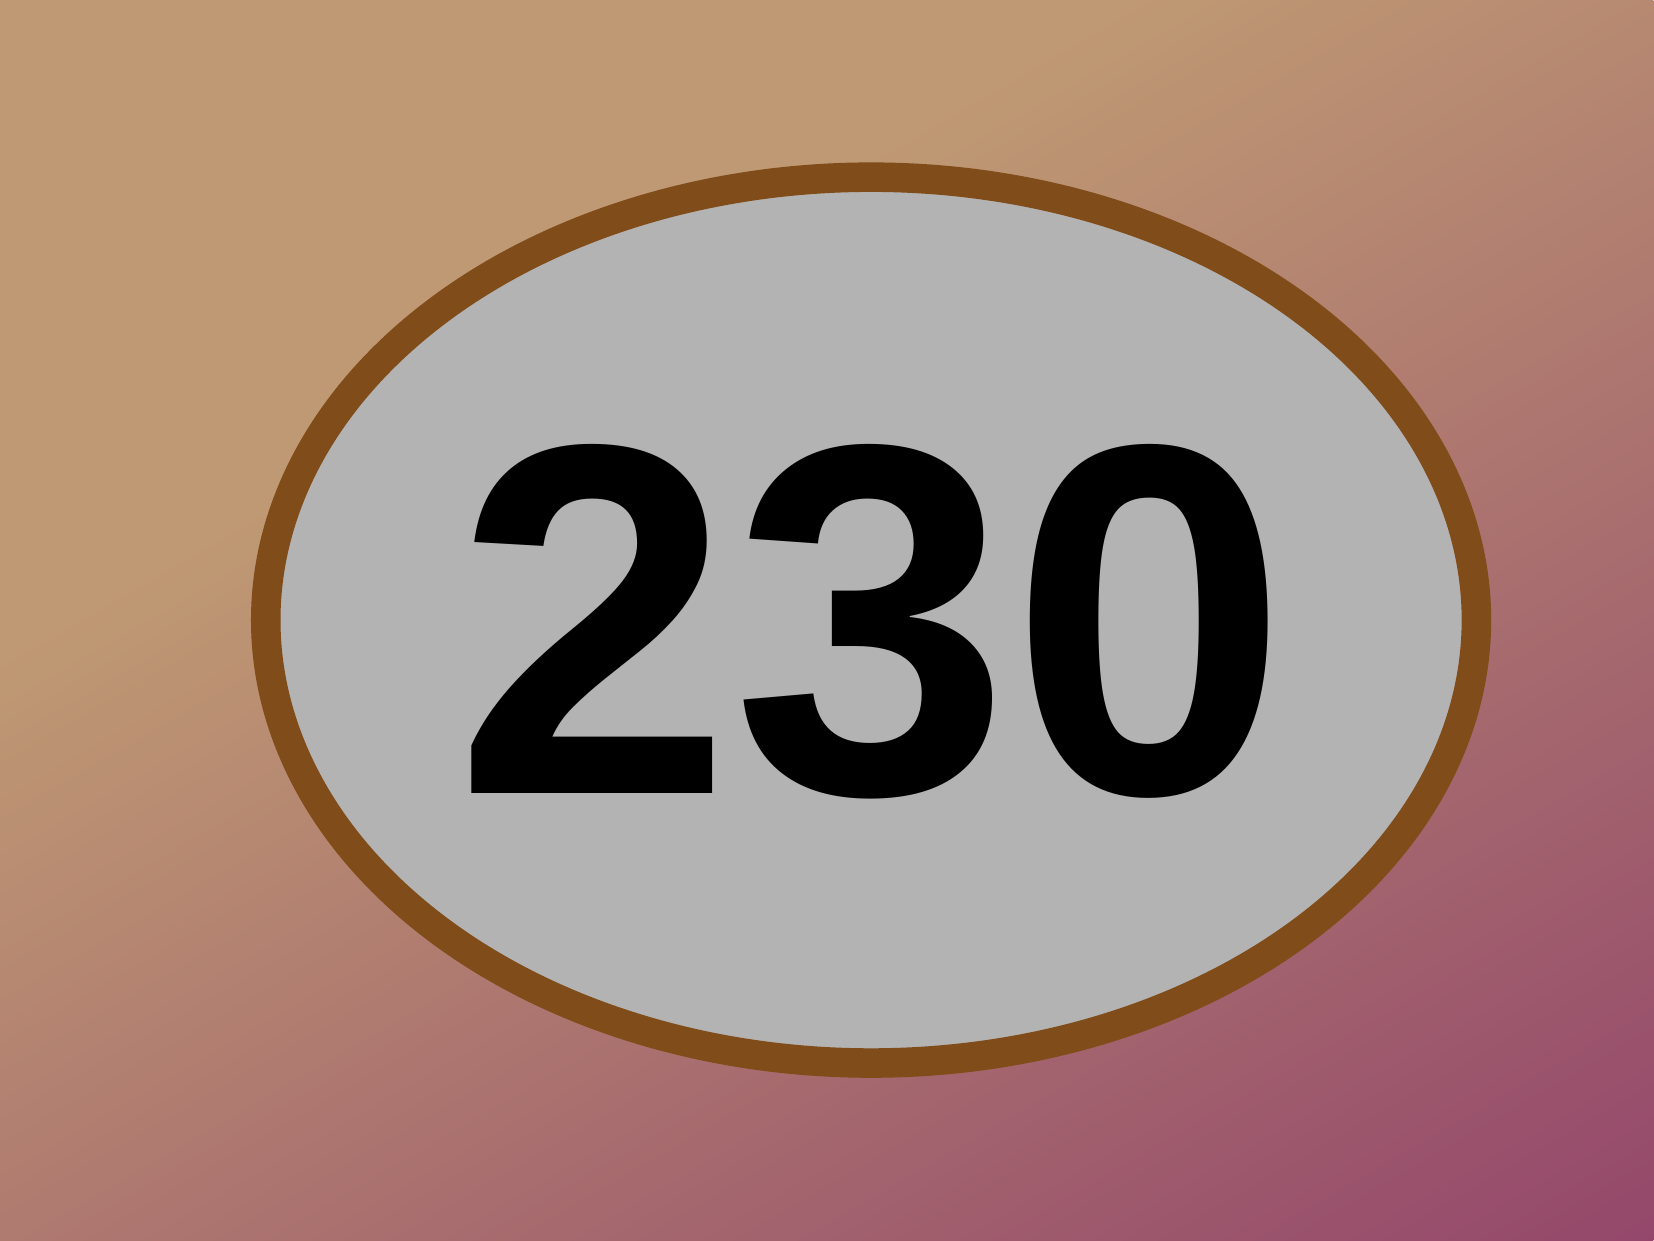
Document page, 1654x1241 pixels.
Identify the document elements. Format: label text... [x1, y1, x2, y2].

text_box 230 [265, 177, 1477, 1064]
